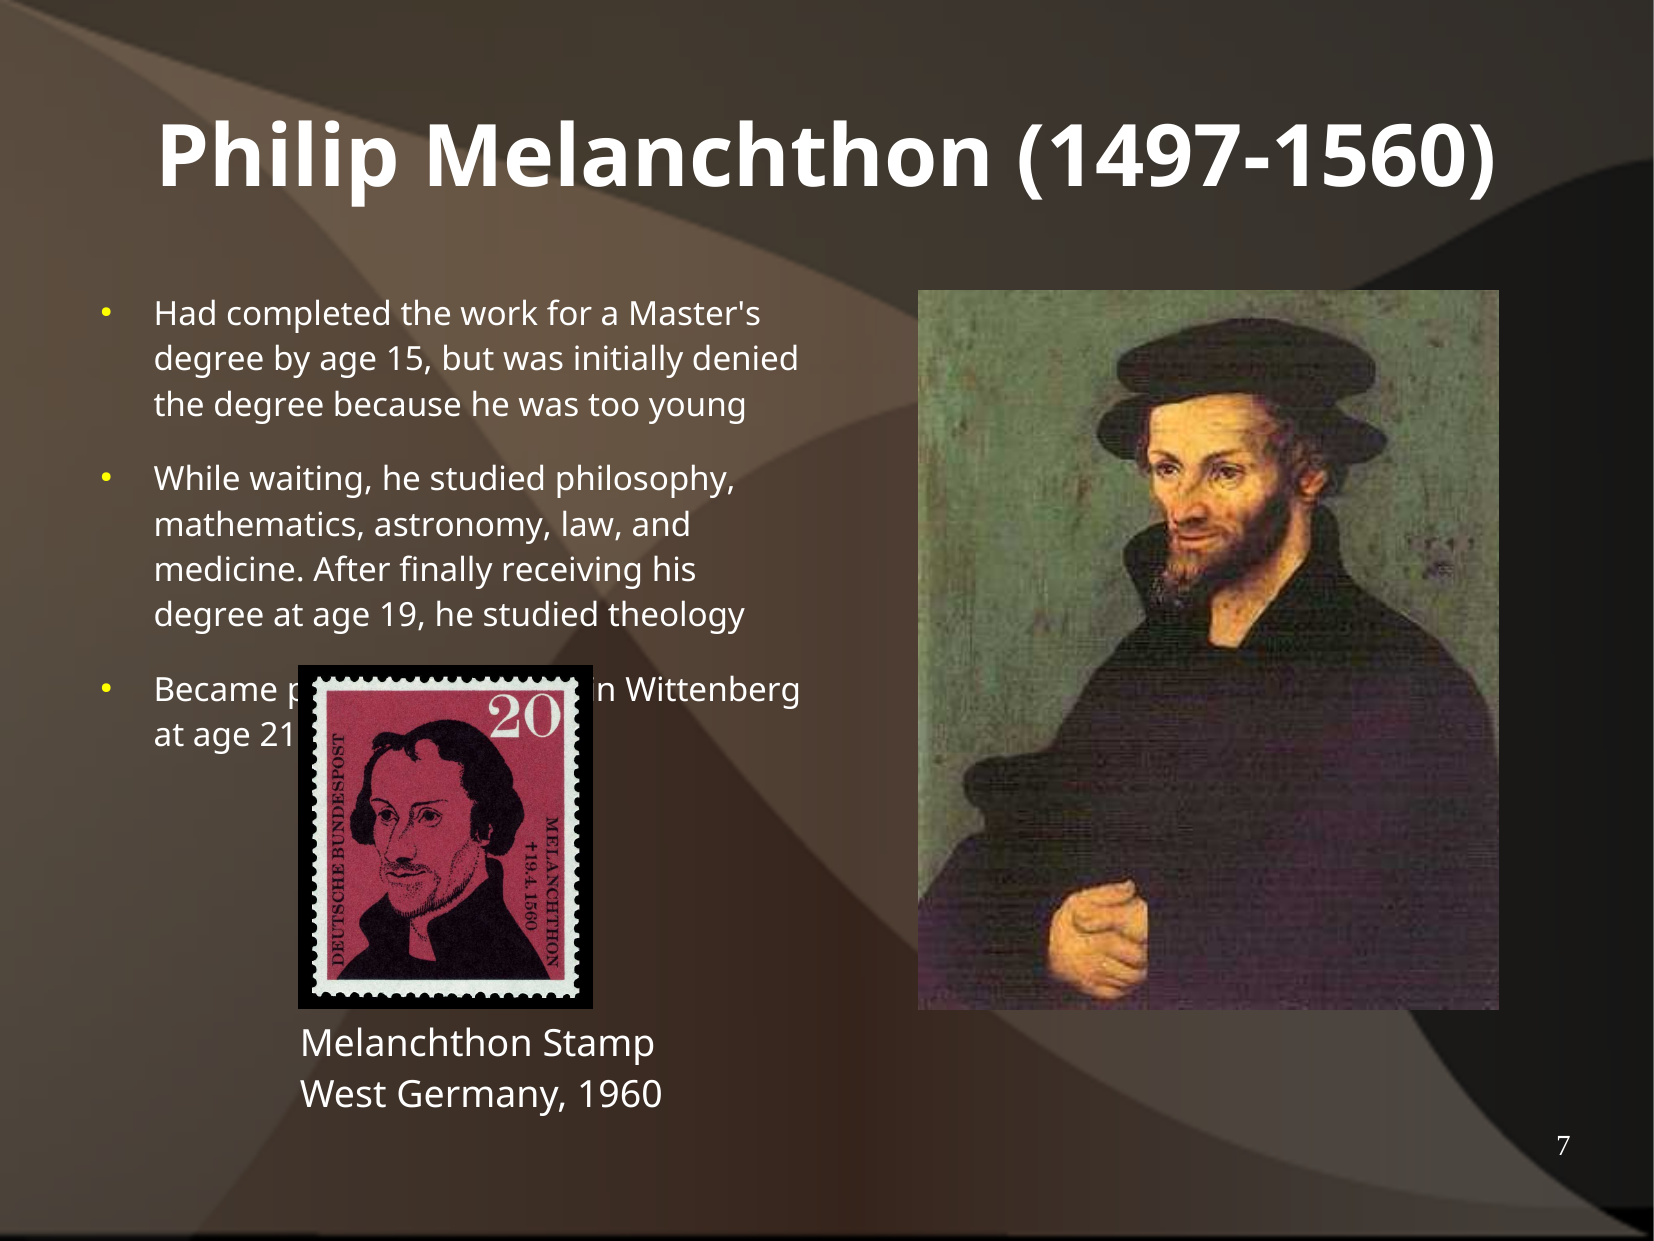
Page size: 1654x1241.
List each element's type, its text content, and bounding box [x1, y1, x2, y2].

title Philip Melanchthon (1497-1560) [82, 49, 1571, 257]
list Had completed the work for a Master's degree by age 15, but was initially denied the degree because he was too young While waiting, he studied philosophy, mathematics, astronomy, law, and medicine. After finally receiving his degree at age 19, he studied theology Became professor of Greek in Wittenberg at age 21 [82, 290, 809, 634]
picture [0, 0, 1654, 1241]
text_box Melanchthon Stamp West Germany, 1960 [285, 1008, 618, 1111]
